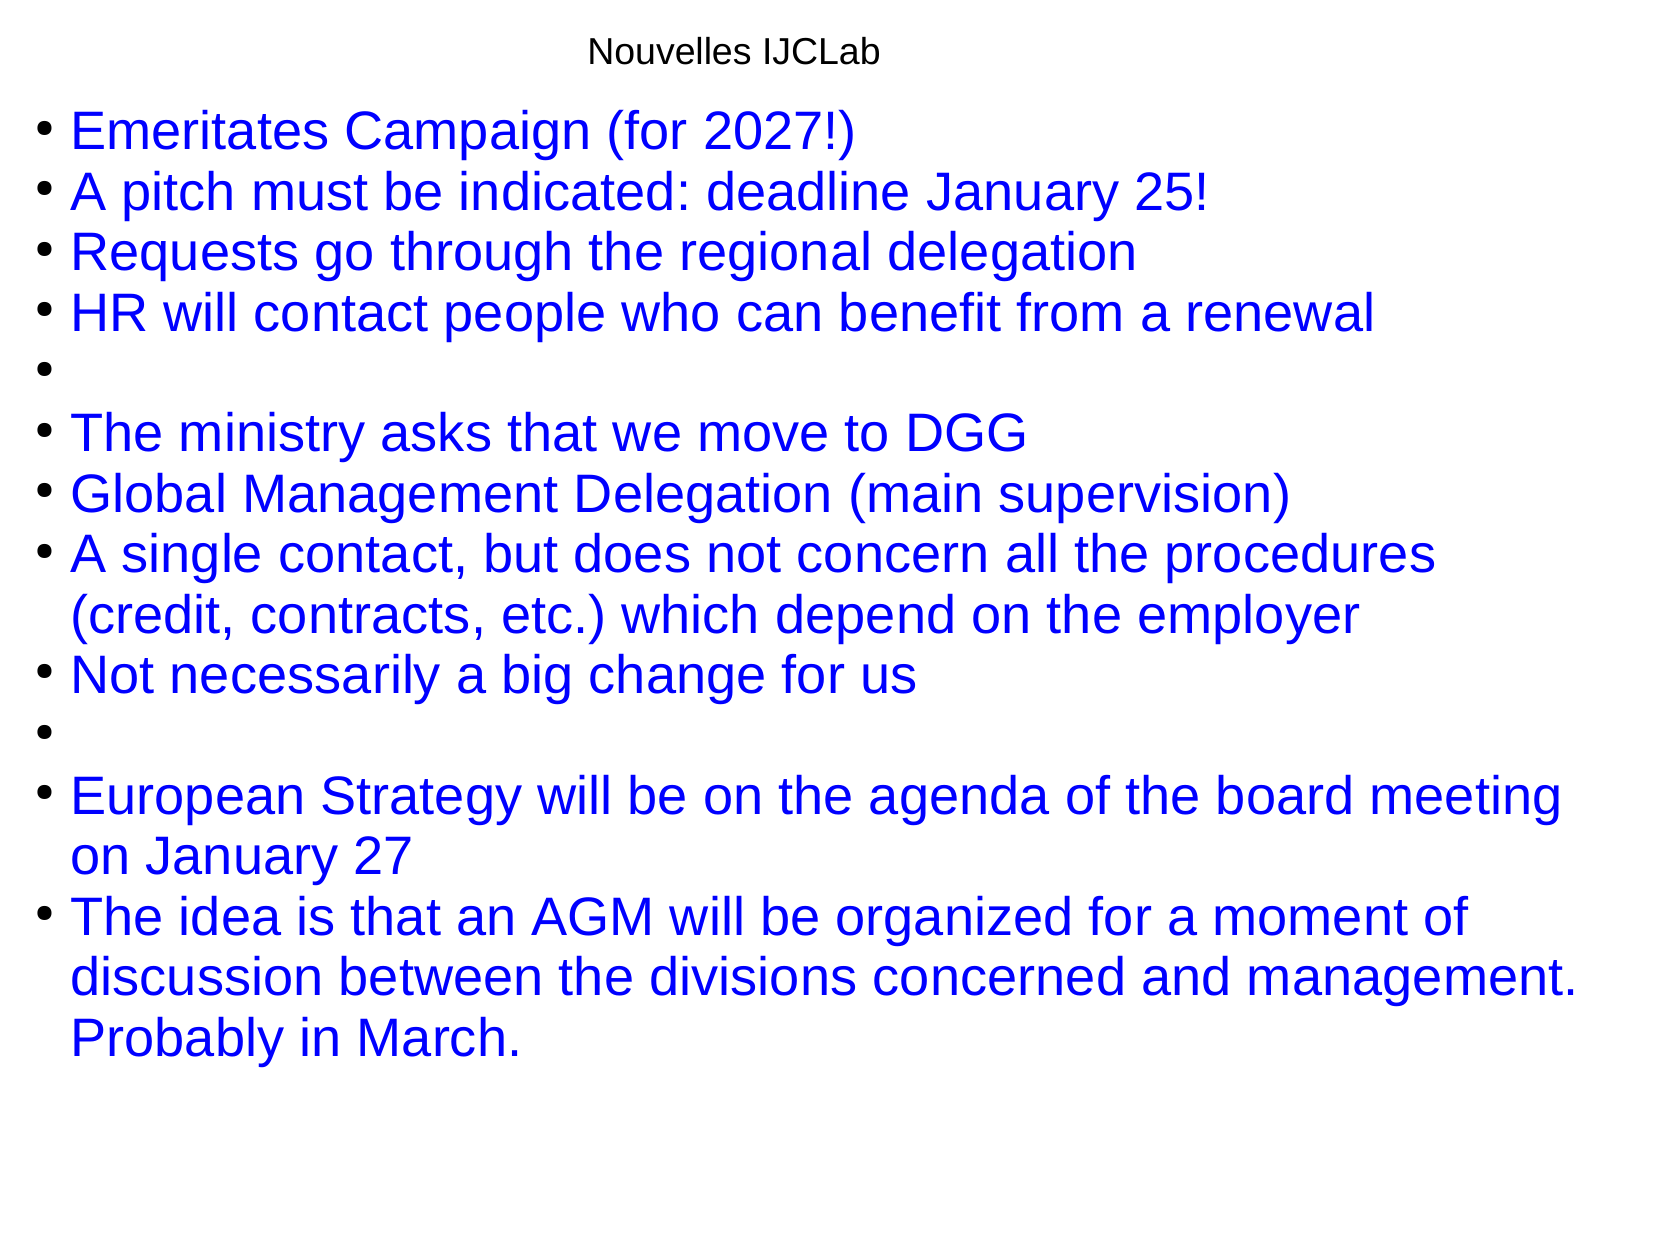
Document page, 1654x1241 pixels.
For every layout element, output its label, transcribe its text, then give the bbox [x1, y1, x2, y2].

text_box Nouvelles IJCLab [572, 23, 1089, 81]
text_box Emeritates Campaign (for 2027!) A pitch must be indicated: deadline January 25! Requests go through the regional delegation HR will contact people who can benefit from a renewal The ministry asks that we move to DGG Global Management Delegation (main supervision) A single contact, but does not concern all the procedures (credit, contracts, etc.) which depend on the employer Not necessarily a big change for us European Strategy will be on the agenda of the board meeting on January 27 The idea is that an AGM will be organized for a moment of discussion between the divisions concerned and management. Probably in March. [20, 94, 1621, 1076]
